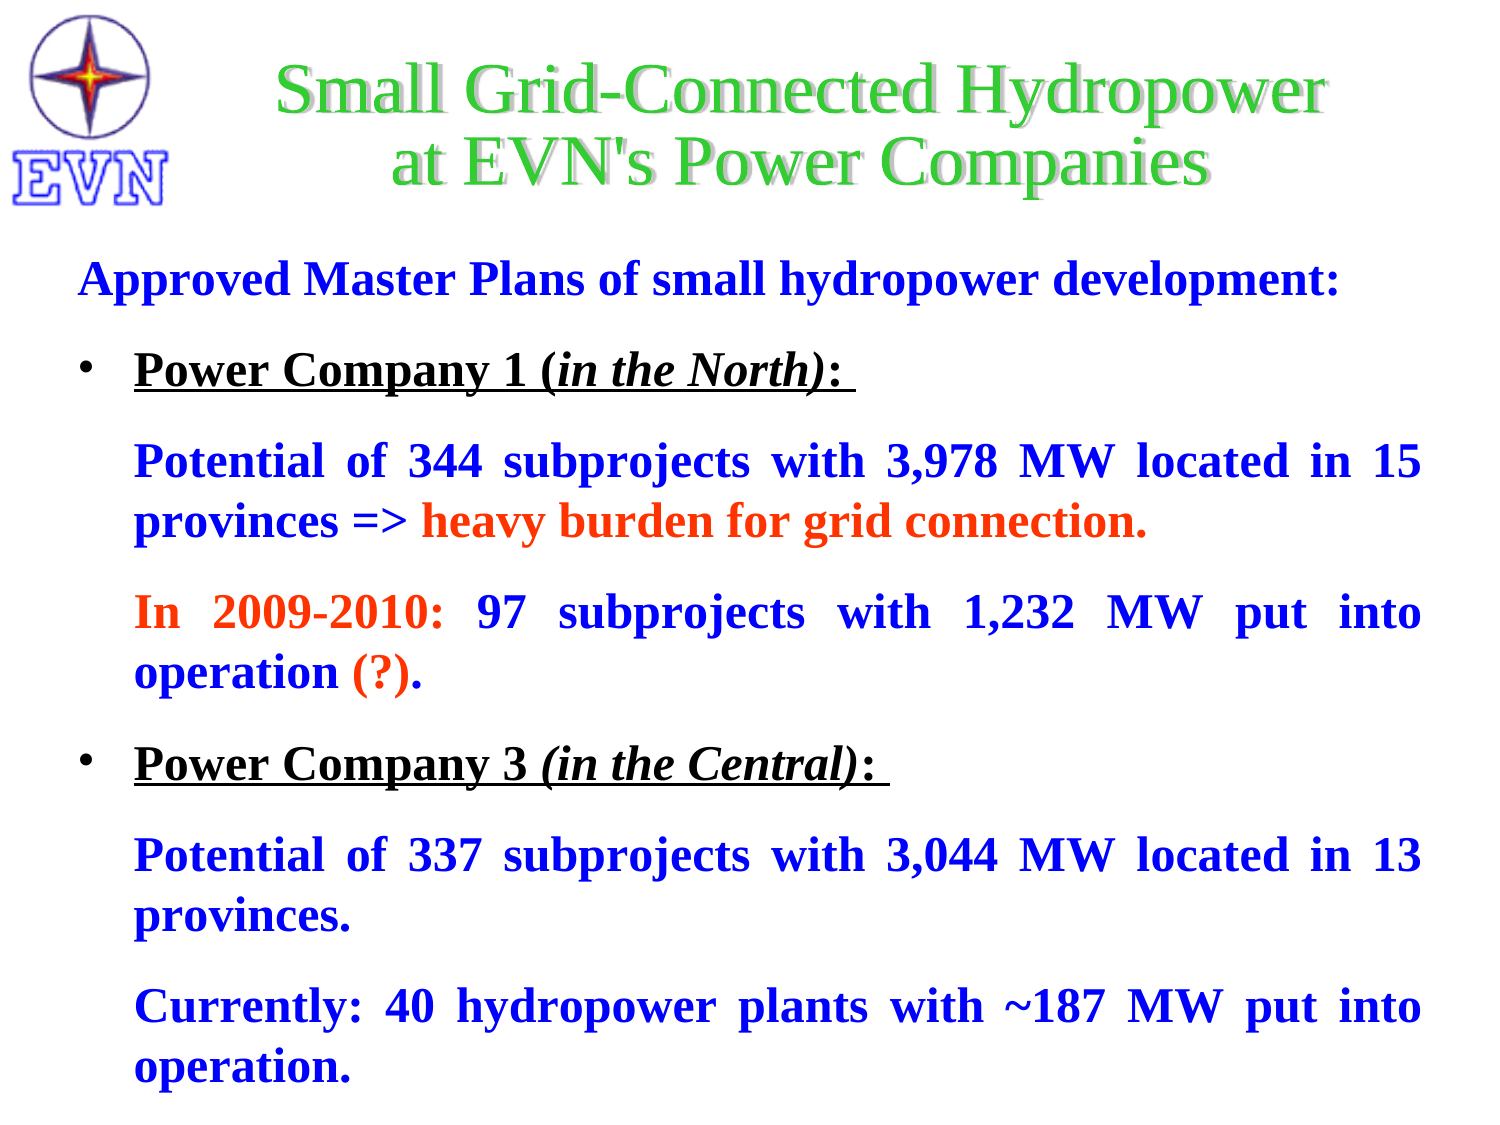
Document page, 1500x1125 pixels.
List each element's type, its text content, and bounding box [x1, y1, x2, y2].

text_box Small Grid-Connected Hydropower at EVN's Power Companies [1092, 150, 1127, 185]
text_box Approved Master Plans of small hydropower development: Power Company 1 (in the North): Potential of 344 subprojects with 3,978 MW located in 15 provinces => heavy burden for grid connection. In 2009-2010: 97 subprojects with 1,232 MW put into operation (?). Power Company 3 (in the Central): Potential of 337 subprojects with 3,044 MW located in 13 provinces. Currently: 40 hydropower plants with ~187 MW put into operation. [62, 237, 1438, 1101]
text_box Small Grid-Connected Hydropower at EVN's Power Companies [507, 137, 559, 186]
text_box Small Grid-Connected Hydropower at EVN's Power Companies [674, 137, 711, 185]
text_box Small Grid-Connected Hydropower at EVN's Power Companies [1047, 62, 1081, 114]
text_box Small Grid-Connected Hydropower at EVN's Power Companies [625, 64, 668, 114]
text_box Small Grid-Connected Hydropower at EVN's Power Companies [746, 78, 781, 113]
text_box Small Grid-Connected Hydropower at EVN's Power Companies [902, 62, 936, 114]
picture [0, 0, 179, 223]
text_box Small Grid-Connected Hydropower at EVN's Power Companies [930, 150, 962, 186]
text_box Small Grid-Connected Hydropower at EVN's Power Companies [709, 78, 744, 113]
text_box Small Grid-Connected Hydropower at EVN's Power Companies [1009, 79, 1045, 129]
text_box Small Grid-Connected Hydropower at EVN's Power Companies [1022, 150, 1056, 200]
text_box Small Grid-Connected Hydropower at EVN's Power Companies [1216, 79, 1270, 114]
text_box Small Grid-Connected Hydropower at EVN's Power Companies [957, 65, 1006, 113]
text_box Small Grid-Connected Hydropower at EVN's Power Companies [563, 62, 598, 114]
text_box Small Grid-Connected Hydropower at EVN's Power Companies [674, 78, 706, 114]
text_box Small Grid-Connected Hydropower at EVN's Power Companies [466, 64, 515, 114]
text_box Small Grid-Connected Hydropower at EVN's Power Companies [716, 150, 748, 186]
text_box Small Grid-Connected Hydropower at EVN's Power Companies [1182, 78, 1214, 114]
text_box Small Grid-Connected Hydropower at EVN's Power Companies [881, 136, 924, 186]
text_box Small Grid-Connected Hydropower at EVN's Power Companies [278, 64, 310, 114]
text_box Small Grid-Connected Hydropower at EVN's Power Companies [966, 150, 1021, 185]
text_box Small Grid-Connected Hydropower at EVN's Power Companies [1144, 78, 1177, 128]
text_box Small Grid-Connected Hydropower at EVN's Power Companies [561, 137, 611, 185]
text_box Small Grid-Connected Hydropower at EVN's Power Companies [315, 78, 371, 113]
text_box Small Grid-Connected Hydropower at EVN's Power Companies [463, 137, 503, 185]
text_box Small Grid-Connected Hydropower at EVN's Power Companies [1108, 78, 1141, 114]
text_box Small Grid-Connected Hydropower at EVN's Power Companies [750, 151, 804, 186]
